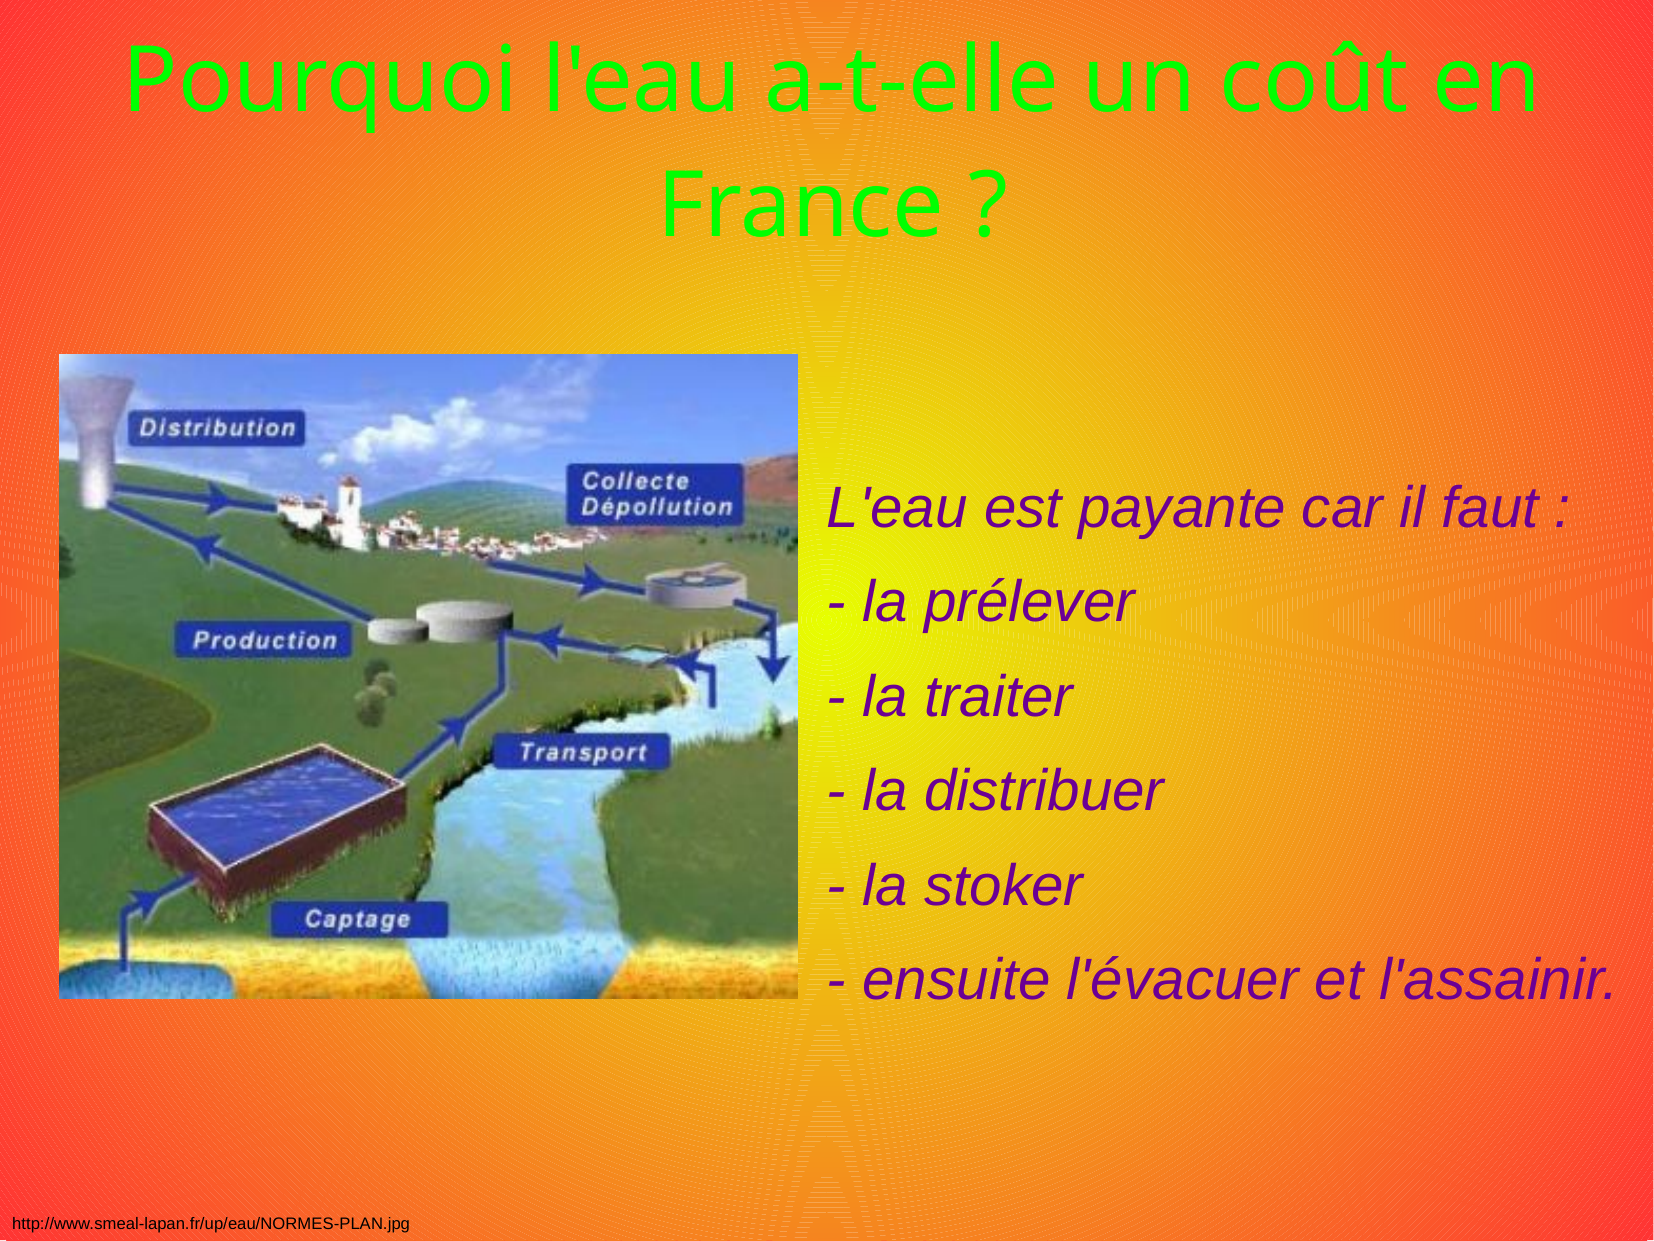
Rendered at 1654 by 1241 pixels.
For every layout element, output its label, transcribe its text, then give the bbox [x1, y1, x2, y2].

title Pourquoi l'eau a-t-elle un coût en France ? [88, 10, 1577, 266]
picture [59, 354, 798, 999]
text_box http://www.smeal-lapan.fr/up/eau/NORMES-PLAN.jpg [0, 1206, 916, 1241]
list L'eau est payante car il faut : - la prélever - la traiter - la distribuer - la stoker - ensuite l'évacuer et l'assainir. [826, 265, 1642, 1093]
